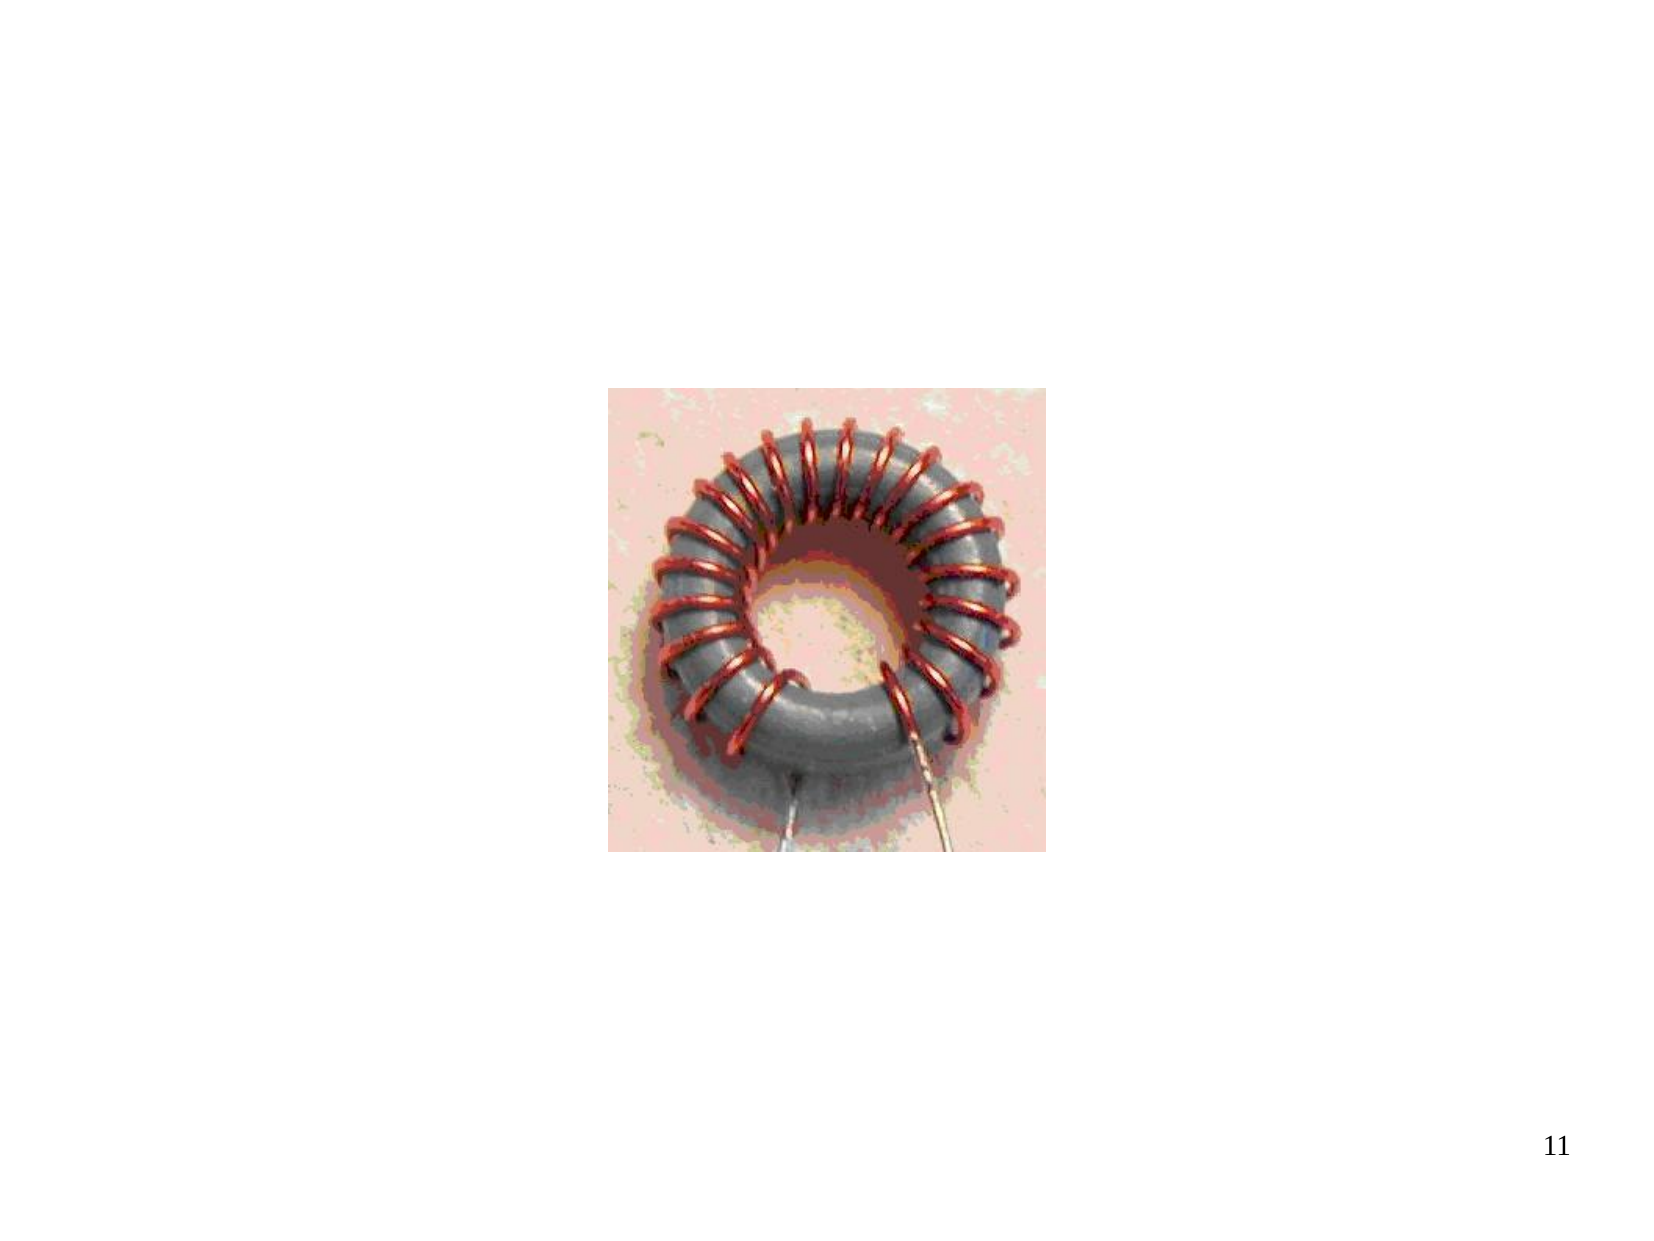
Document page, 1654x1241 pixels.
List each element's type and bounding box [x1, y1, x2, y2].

picture [608, 388, 1046, 852]
